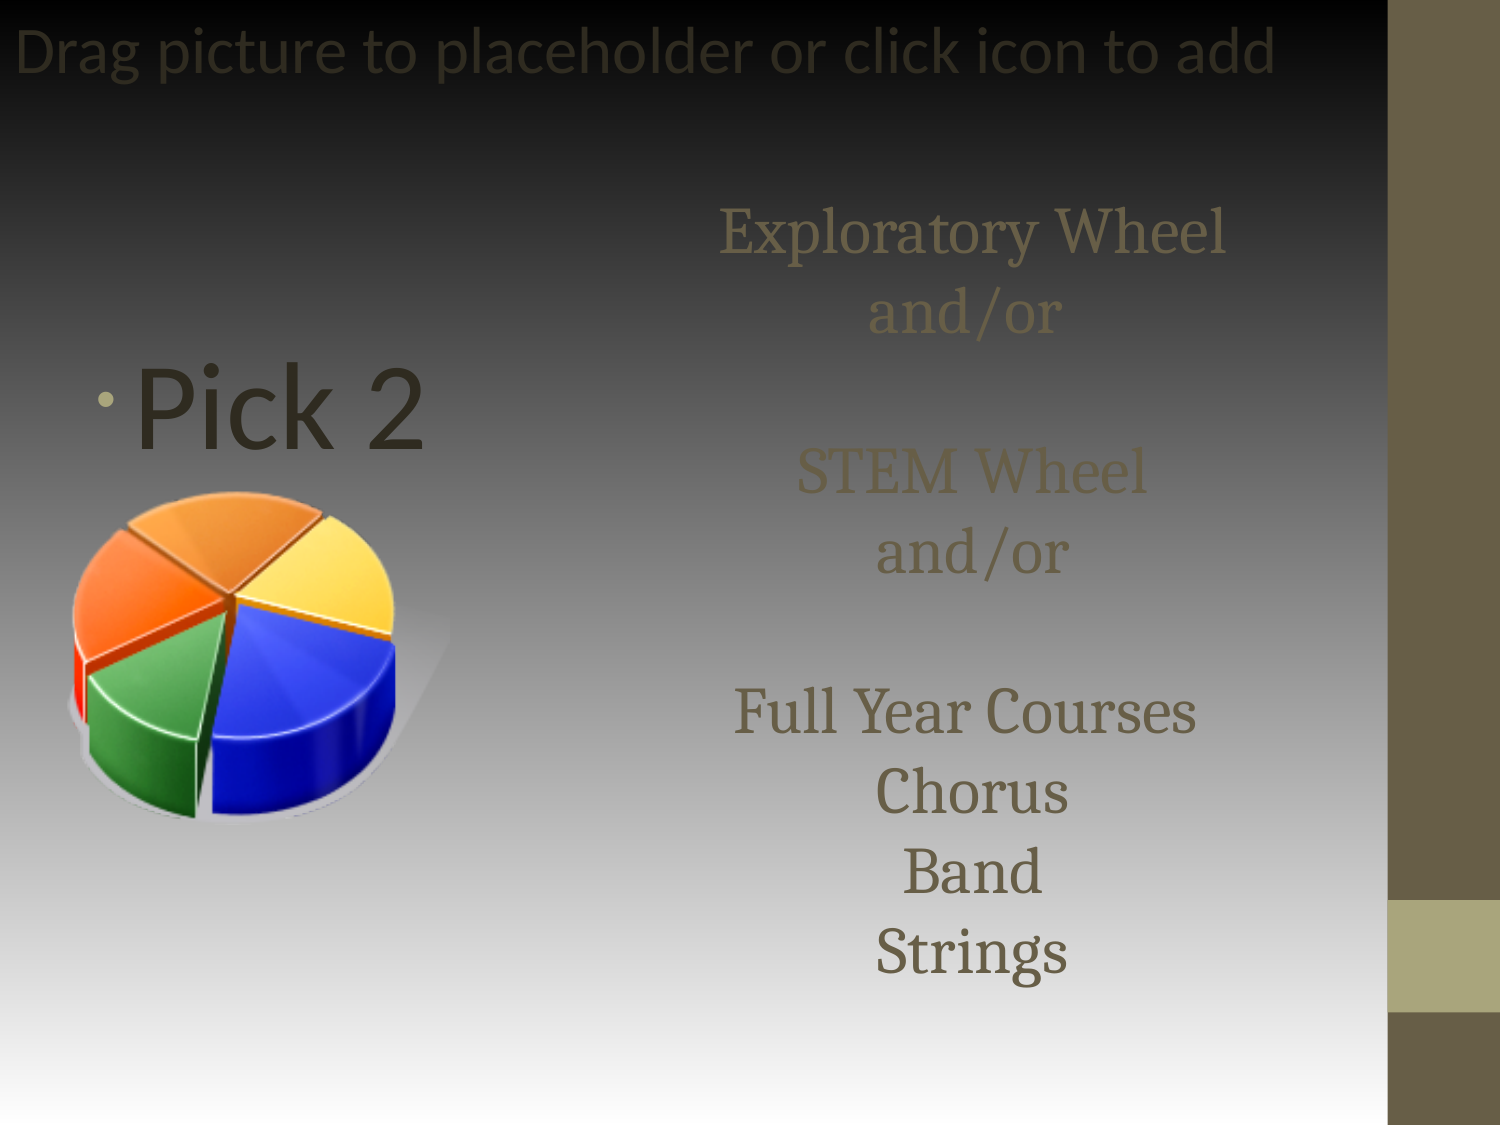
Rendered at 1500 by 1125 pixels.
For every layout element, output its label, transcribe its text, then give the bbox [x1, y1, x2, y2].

list Pick 2 [62, 137, 463, 1025]
title Exploratory Wheel and/or STEM Wheel and/or Full Year Courses Chorus Band Strings [492, 99, 1455, 1013]
